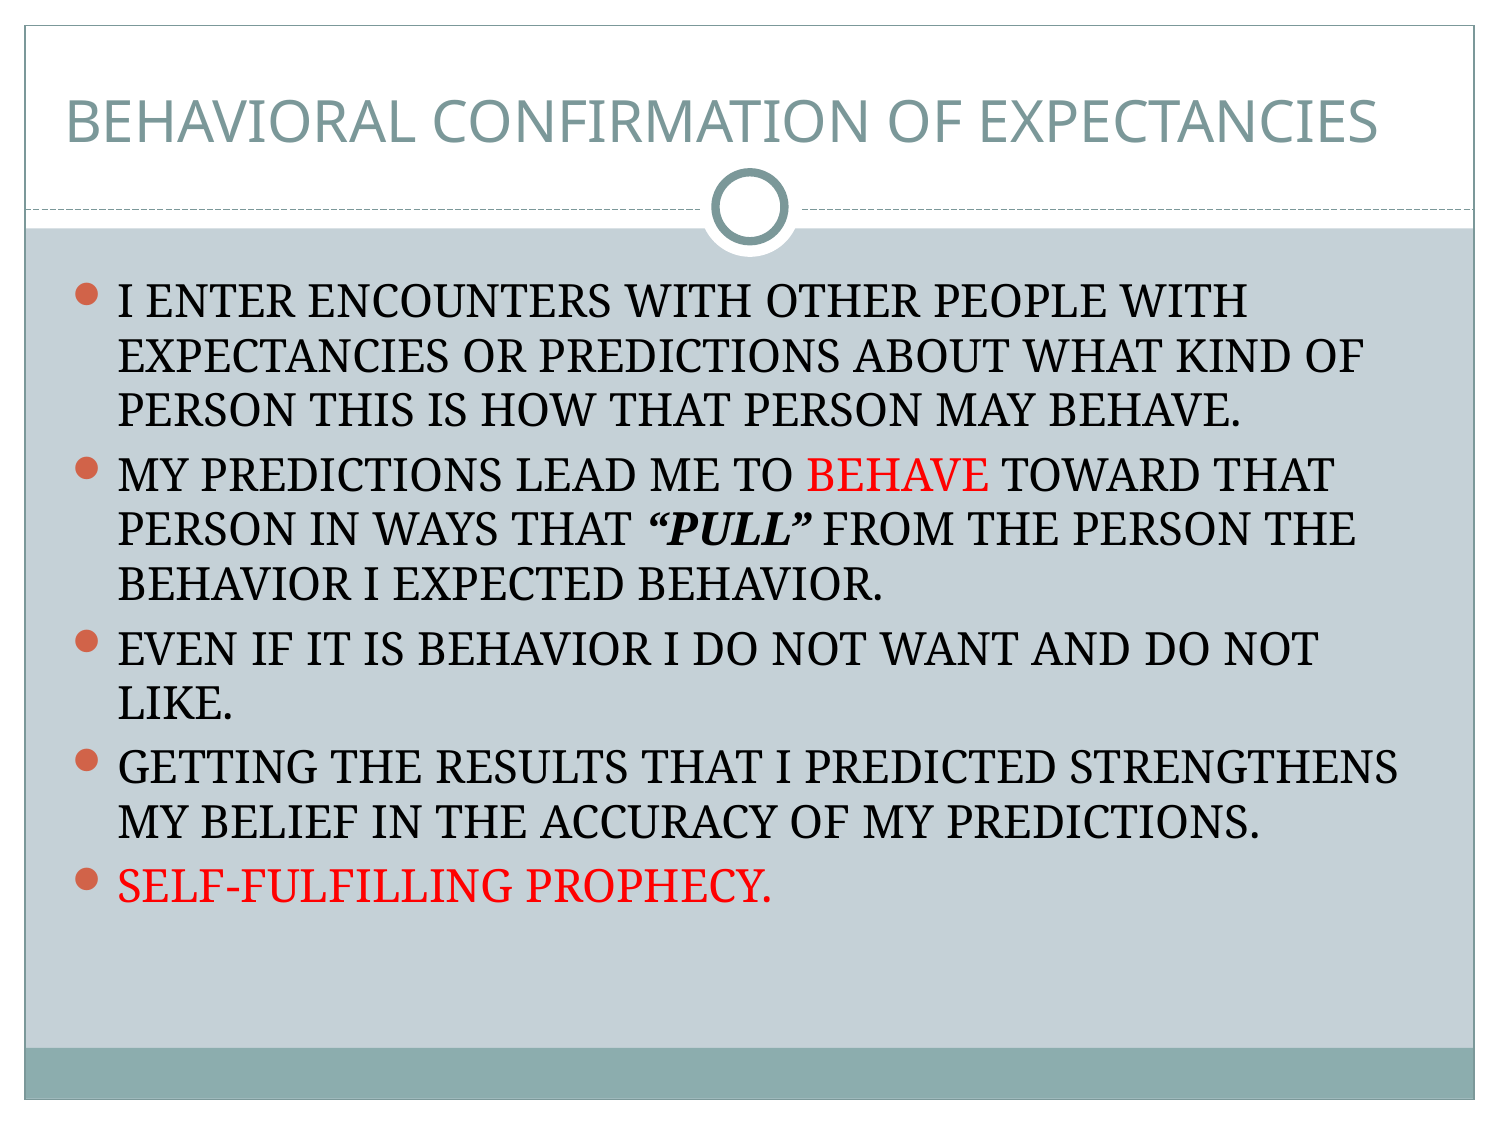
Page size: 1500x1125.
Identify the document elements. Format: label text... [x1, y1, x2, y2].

list I ENTER ENCOUNTERS WITH OTHER PEOPLE WITH EXPECTANCIES OR PREDICTIONS ABOUT WHAT KIND OF PERSON THIS IS HOW THAT PERSON MAY BEHAVE. MY PREDICTIONS LEAD ME TO BEHAVE TOWARD THAT PERSON IN WAYS THAT “PULL” FROM THE PERSON THE BEHAVIOR I EXPECTED BEHAVIOR. EVEN IF IT IS BEHAVIOR I DO NOT WANT AND DO NOT LIKE. GETTING THE RESULTS THAT I PREDICTED STRENGTHENS MY BELIEF IN THE ACCURACY OF MY PREDICTIONS. SELF-FULFILLING PROPHECY. [57, 263, 1450, 1099]
title BEHAVIORAL CONFIRMATION OF EXPECTANCIES [49, 37, 1450, 162]
